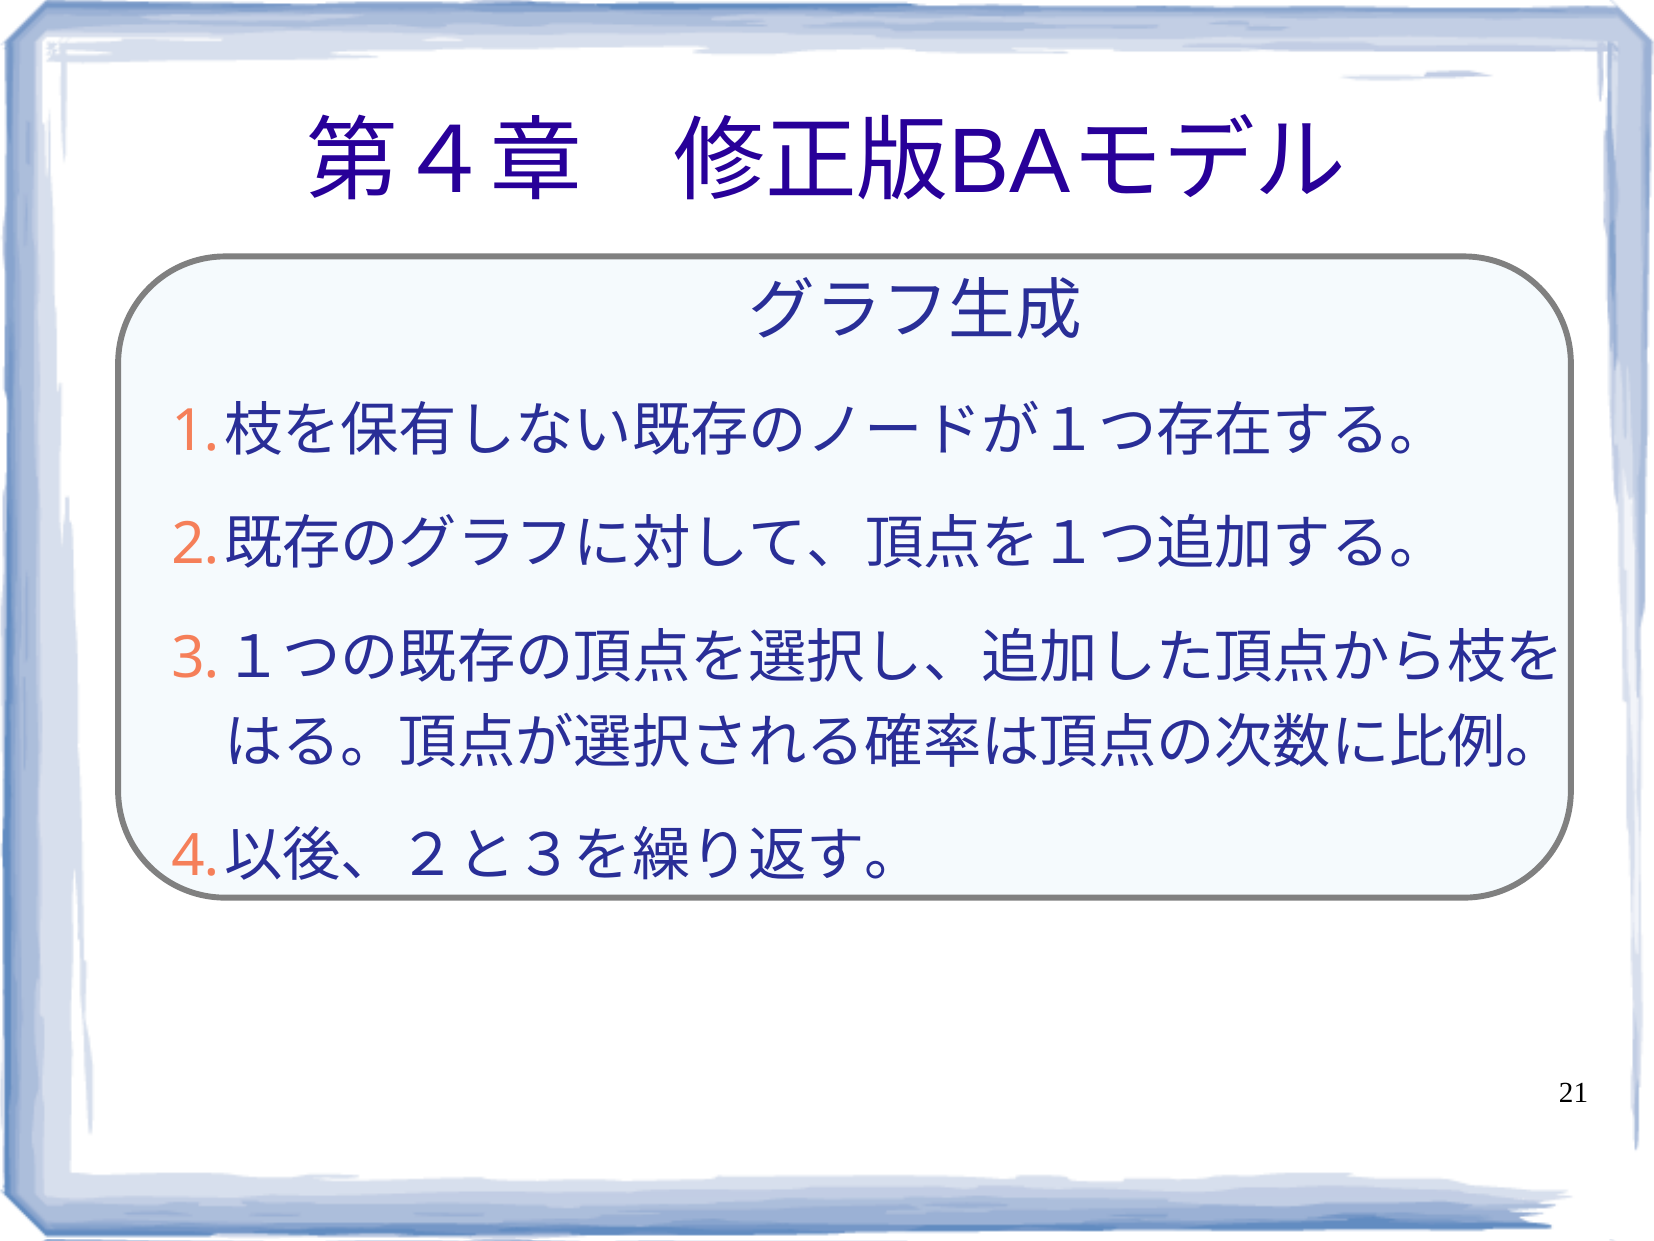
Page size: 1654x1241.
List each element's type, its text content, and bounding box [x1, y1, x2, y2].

picture [0, 0, 1654, 1241]
title 第４章 修正版BAモデル [82, 49, 1571, 257]
list グラフ生成 枝を保有しない既存のノードが１つ存在する。 既存のグラフに対して、頂点を１つ追加する。 １つの既存の頂点を選択し、追加した頂点から枝をはる。頂点が選択される確率は頂点の次数に比例。 以後、２と３を繰り返す。 [153, 256, 1607, 976]
text_box [118, 256, 1571, 898]
